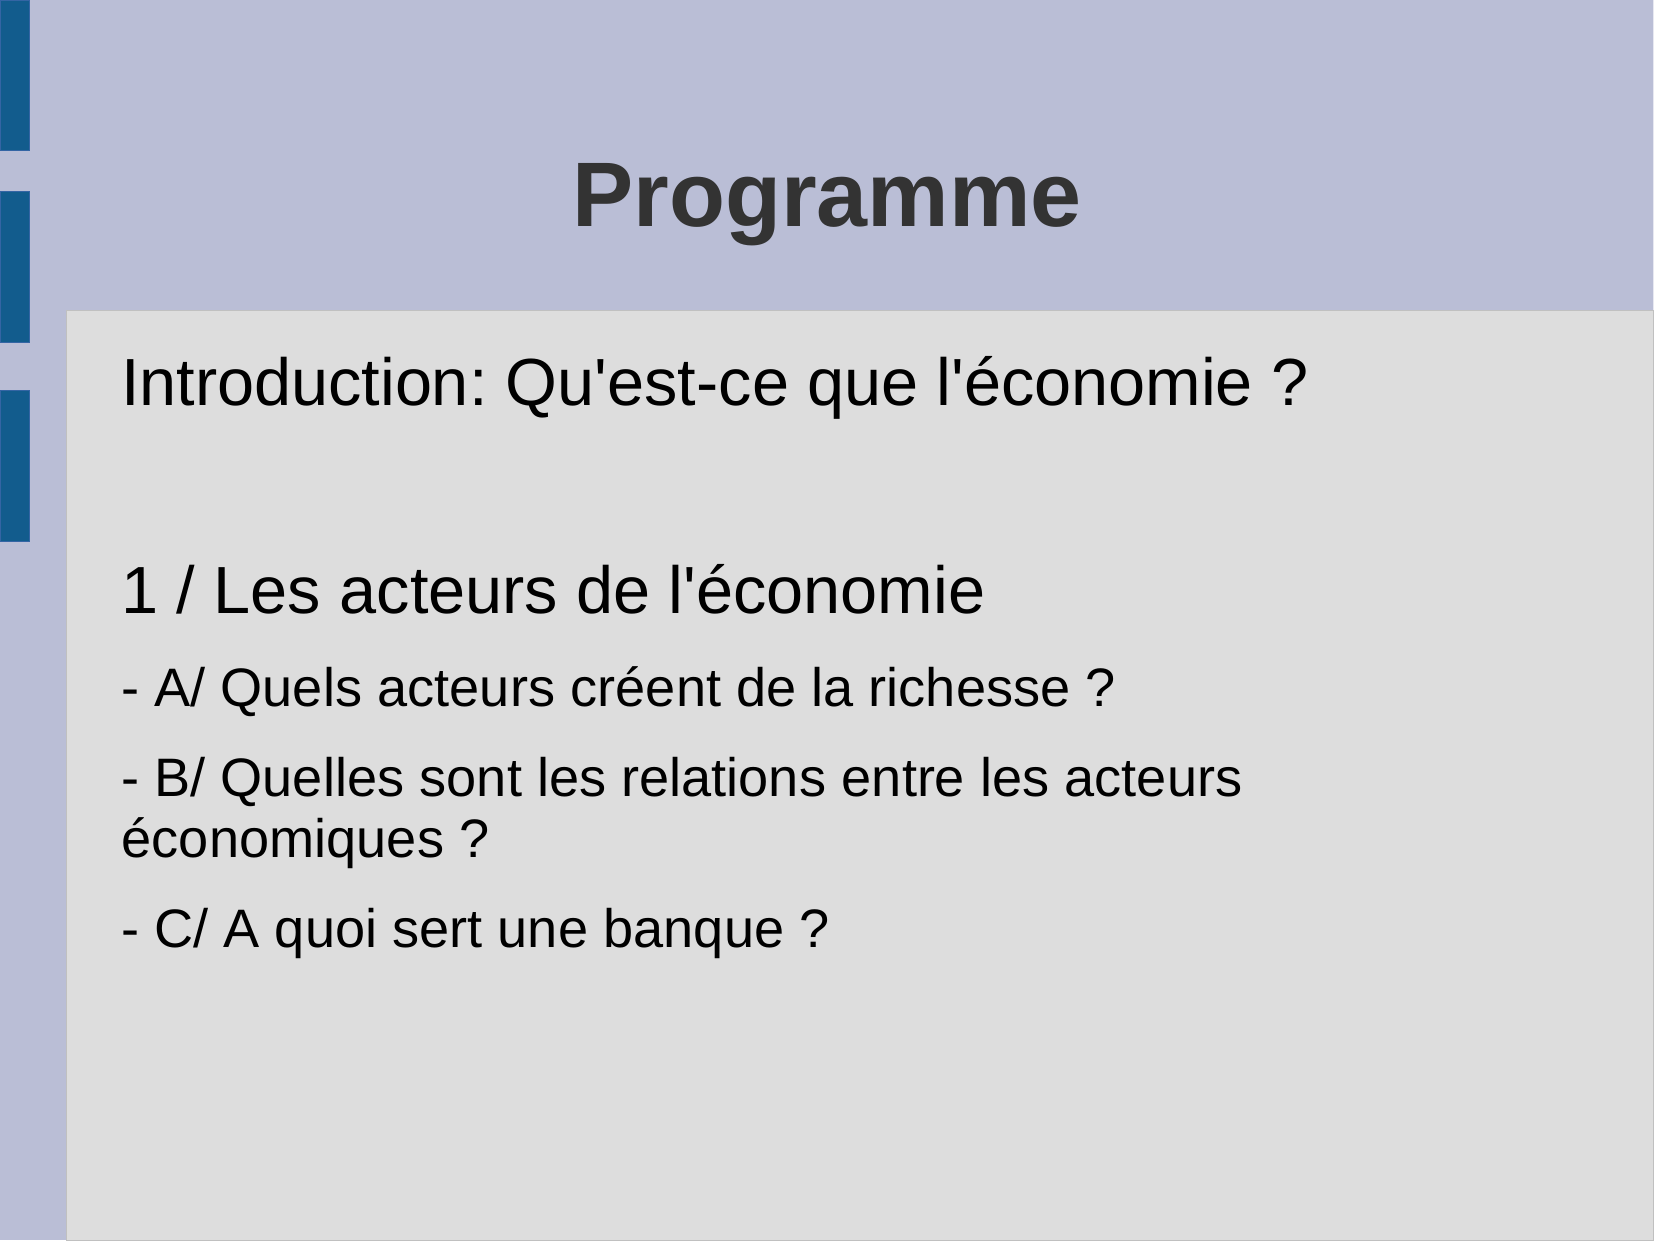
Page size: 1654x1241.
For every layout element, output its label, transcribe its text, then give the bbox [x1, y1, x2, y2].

list Introduction: Qu'est-ce que l'économie ? 1 / Les acteurs de l'économie - A/ Quels acteurs créent de la richesse ? - B/ Quelles sont les relations entre les acteurs économiques ? - C/ A quoi sert une banque ? [121, 344, 1534, 1168]
title Programme [121, 91, 1534, 299]
